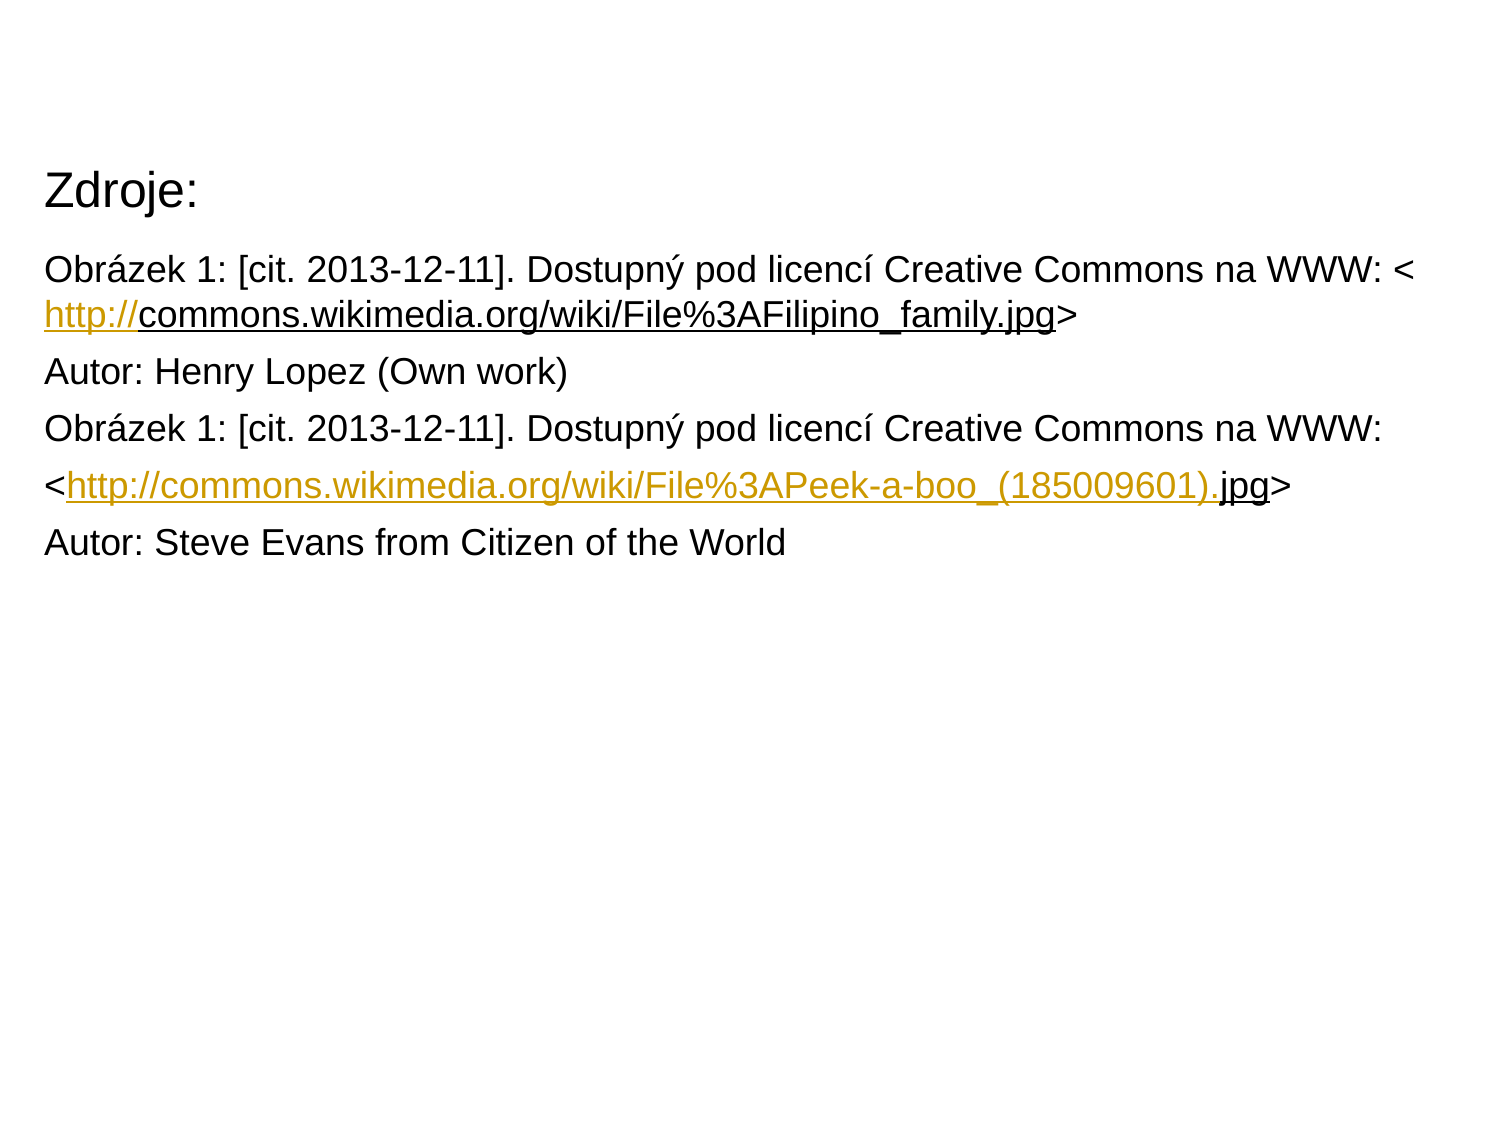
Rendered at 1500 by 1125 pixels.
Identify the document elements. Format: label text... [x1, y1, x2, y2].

list Obrázek 1: [cit. 2013-12-11]. Dostupný pod licencí Creative Commons na WWW: <http://commons.wikimedia.org/wiki/File%3AFilipino_family.jpg> Autor: Henry Lopez (Own work) Obrázek 1: [cit. 2013-12-11]. Dostupný pod licencí Creative Commons na WWW: <http://commons.wikimedia.org/wiki/File%3APeek-a-boo_(185009601).jpg> Autor: Steve Evans from Citizen of the World [29, 237, 1471, 1059]
title Zdroje: [29, 44, 1426, 233]
